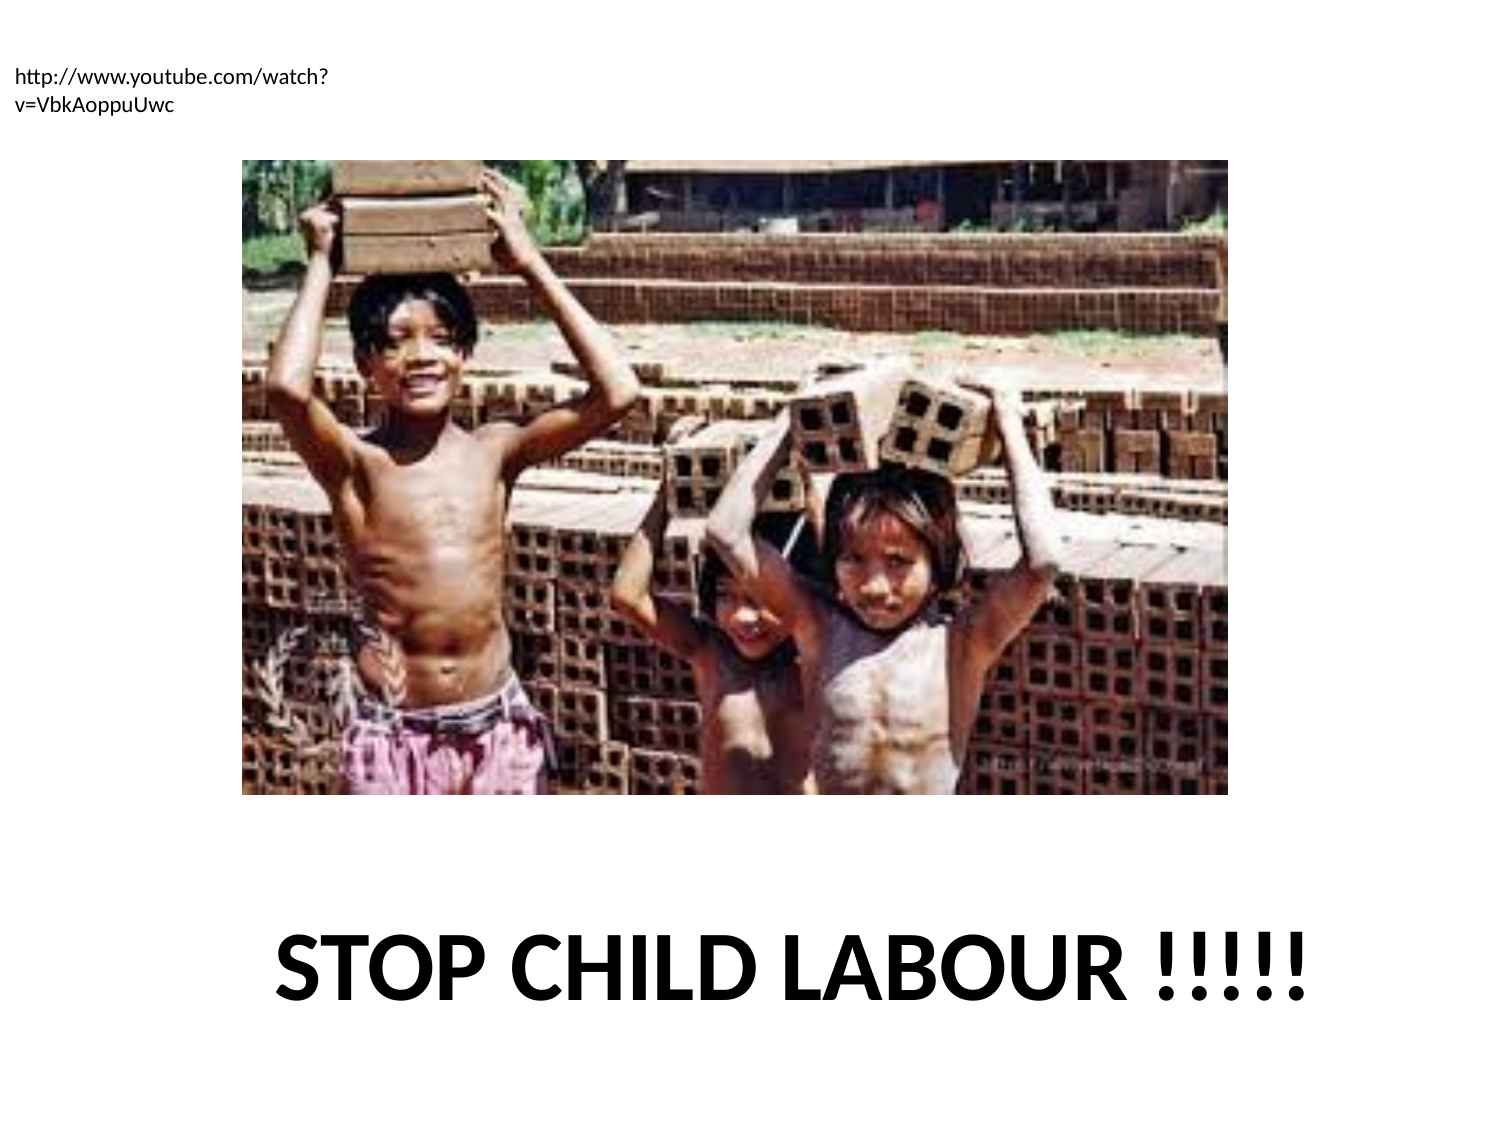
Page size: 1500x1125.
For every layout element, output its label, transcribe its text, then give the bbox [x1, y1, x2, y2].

text_box STOP CHILD LABOUR !!!!! [259, 893, 1330, 1029]
text_box http://www.youtube.com/watch?v=VbkAoppuUwc [0, 54, 431, 125]
picture [242, 160, 1228, 795]
